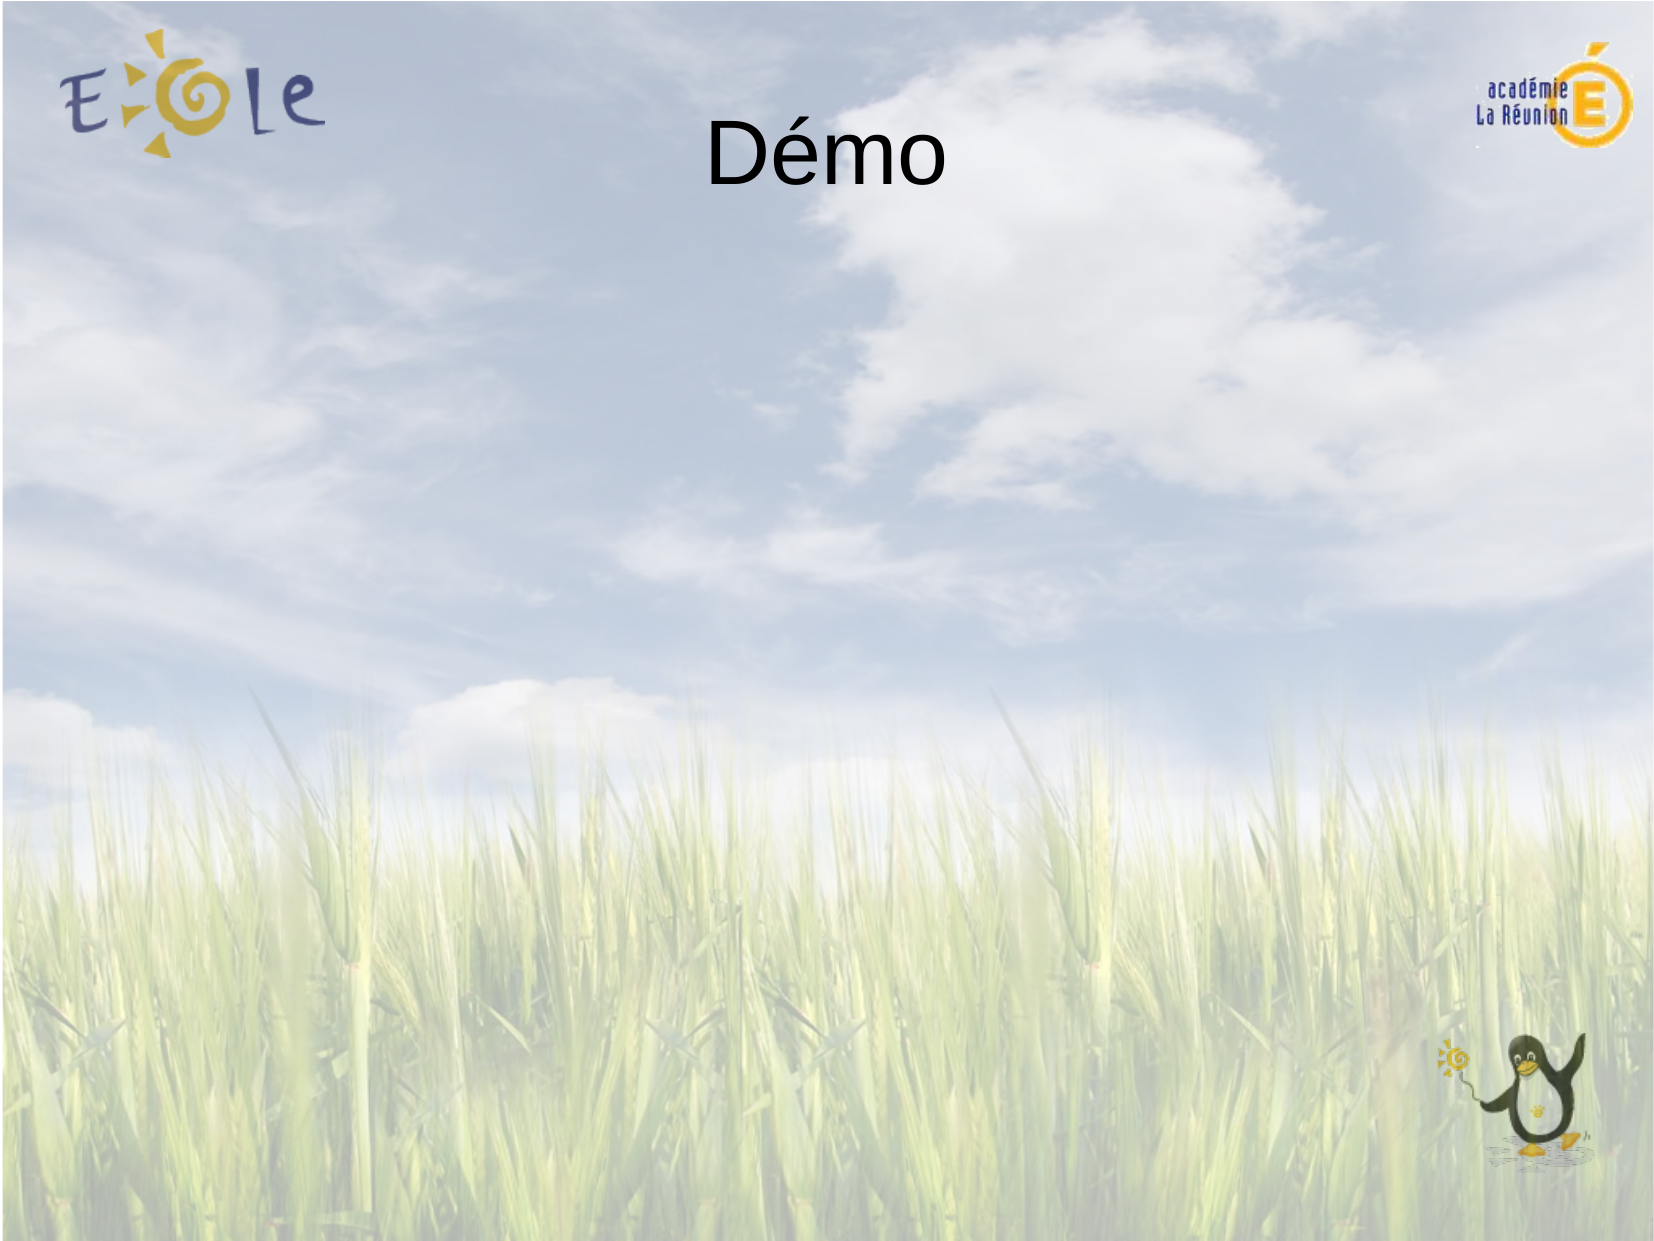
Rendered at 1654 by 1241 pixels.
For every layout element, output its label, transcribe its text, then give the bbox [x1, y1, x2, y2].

subtitle [82, 297, 1571, 1102]
title Démo [82, 56, 1571, 250]
picture [2, 1, 1654, 1241]
